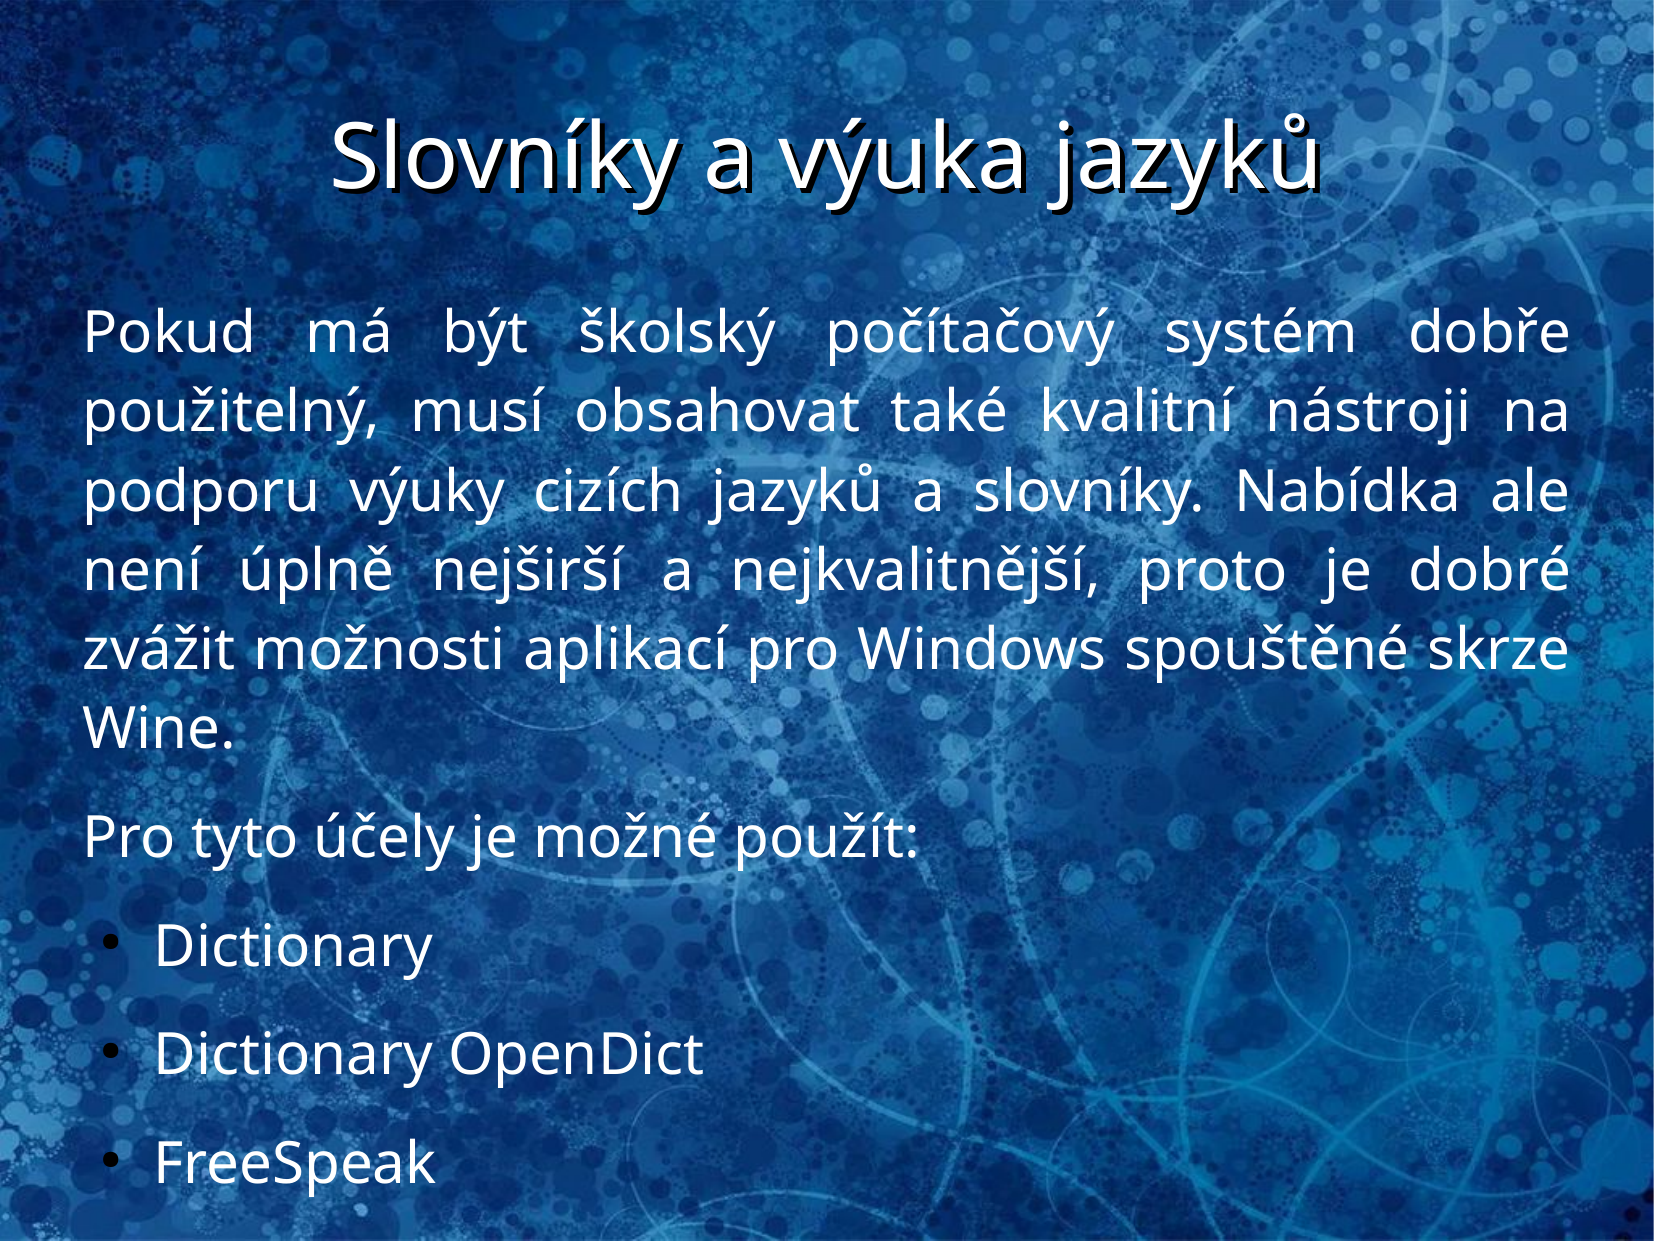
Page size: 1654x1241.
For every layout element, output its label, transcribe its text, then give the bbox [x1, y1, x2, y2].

picture [0, 0, 1654, 1241]
list Pokud má být školský počítačový systém dobře použitelný, musí obsahovat také kvalitní nástroji na podporu výuky cizích jazyků a slovníky. Nabídka ale není úplně nejširší a nejkvalitnější, proto je dobré zvážit možnosti aplikací pro Windows spouštěné skrze Wine. Pro tyto účely je možné použít: Dictionary Dictionary OpenDict FreeSpeak KWordQuiz [82, 290, 1571, 1216]
title Slovníky a výuka jazyků [82, 49, 1571, 257]
